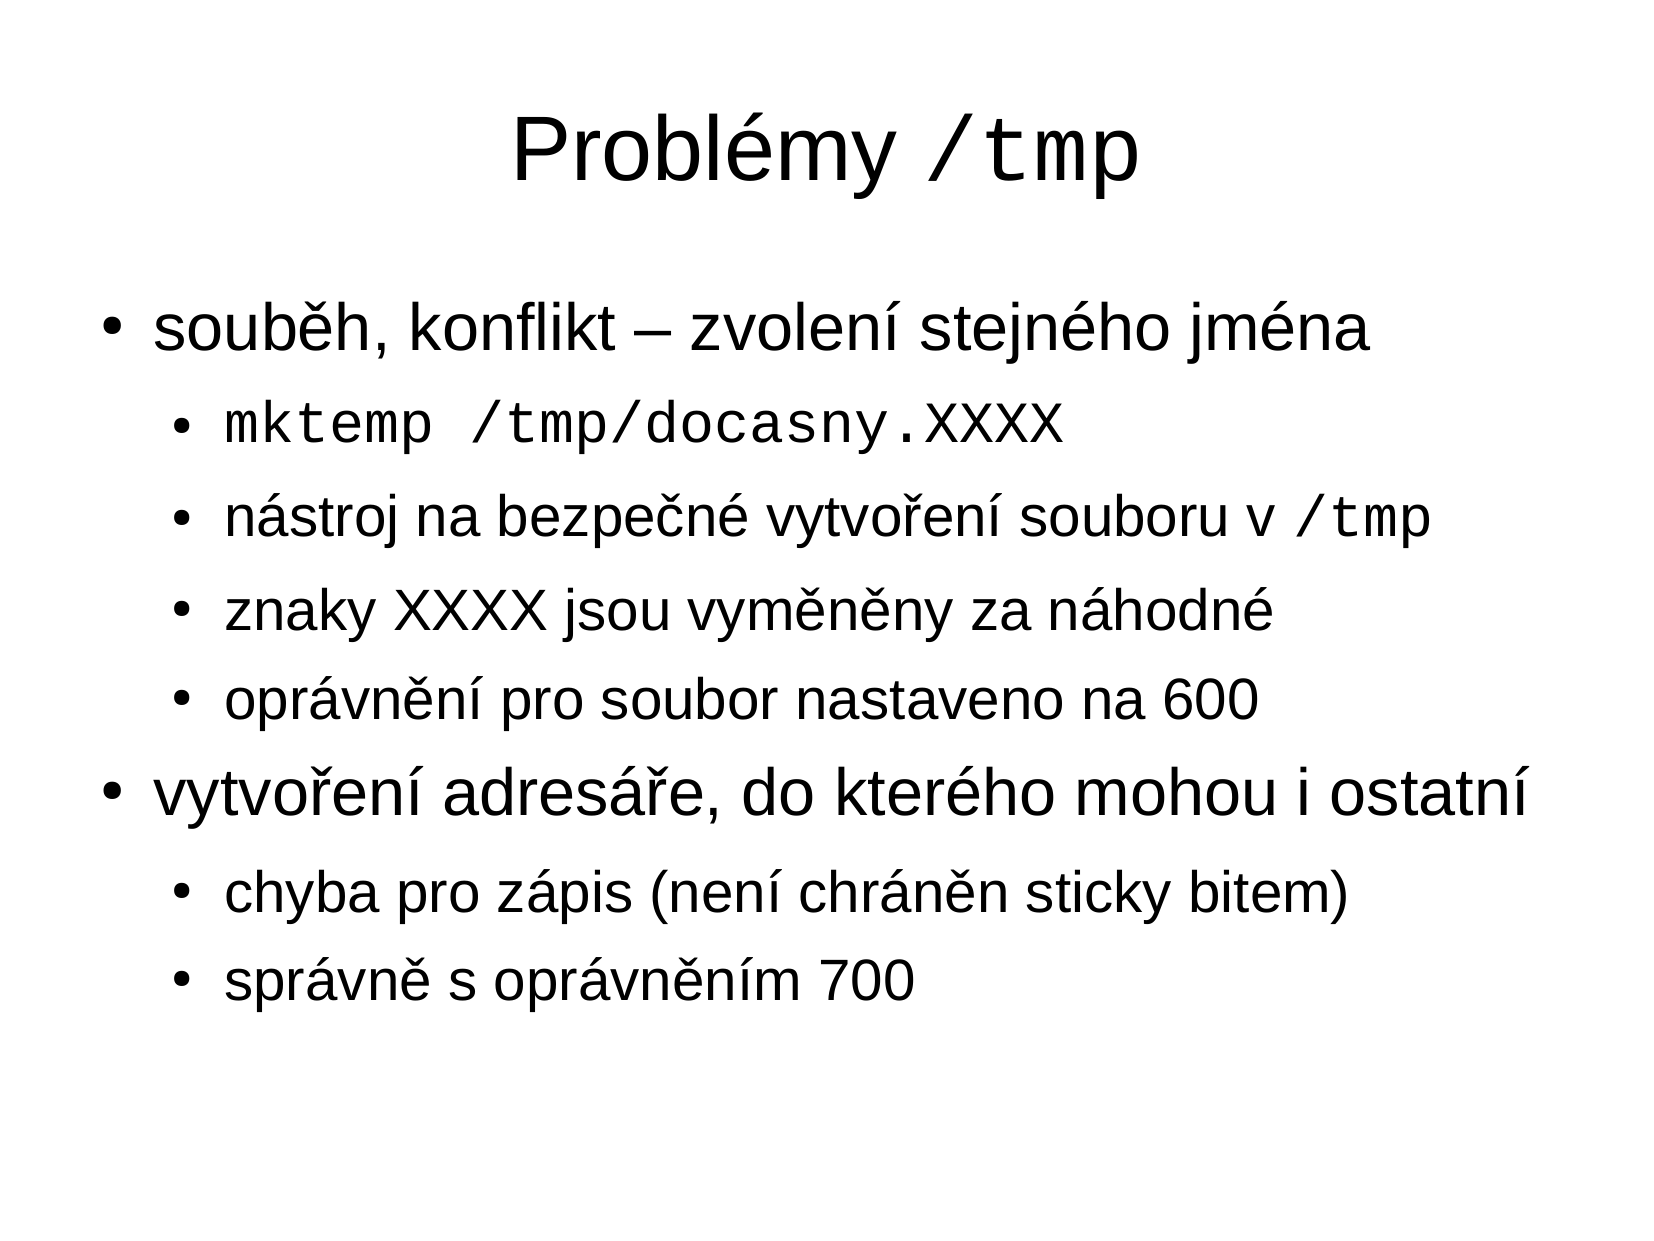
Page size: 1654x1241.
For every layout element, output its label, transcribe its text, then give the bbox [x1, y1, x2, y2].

title Problémy /tmp [82, 56, 1571, 250]
list souběh, konflikt – zvolení stejného jména mktemp /tmp/docasny.XXXX nástroj na bezpečné vytvoření souboru v /tmp znaky XXXX jsou vyměněny za náhodné oprávnění pro soubor nastaveno na 600 vytvoření adresáře, do kterého mohou i ostatní chyba pro zápis (není chráněn sticky bitem) správně s oprávněním 700 [82, 290, 1571, 1094]
